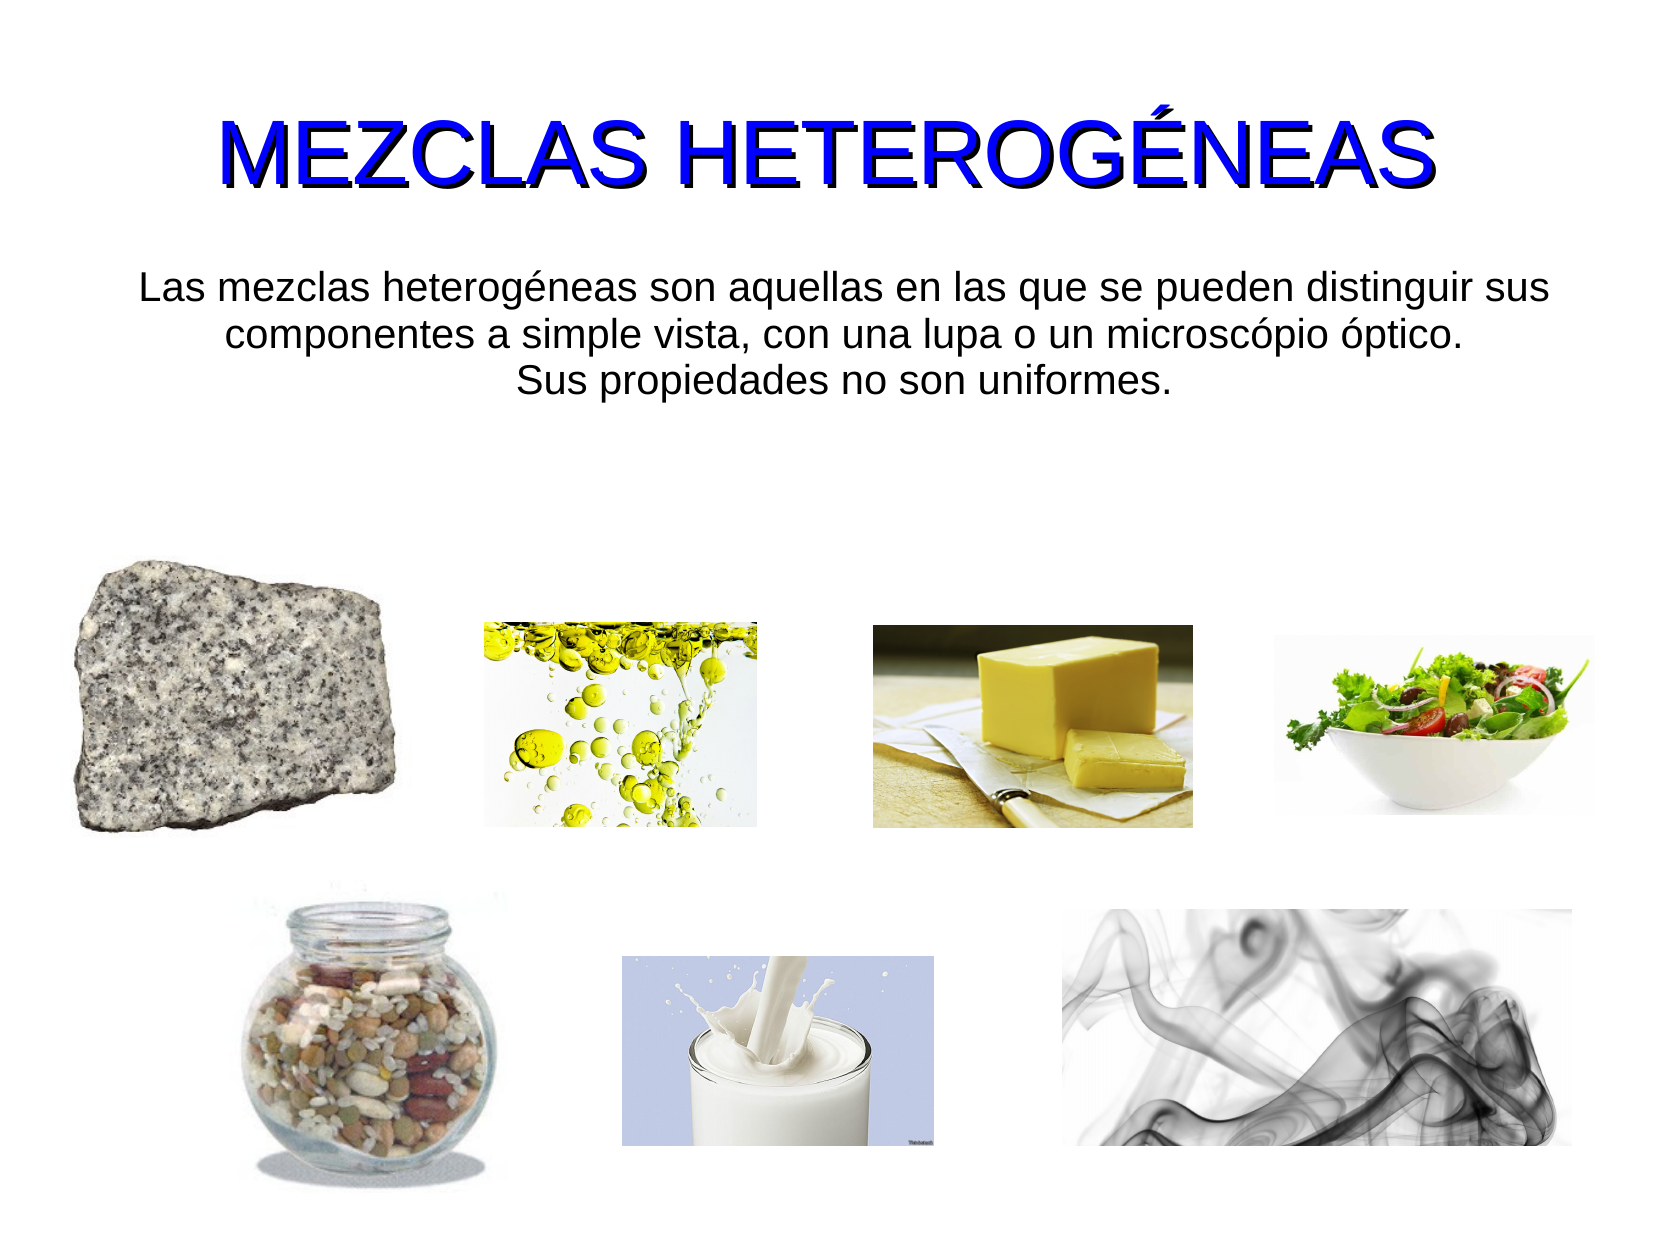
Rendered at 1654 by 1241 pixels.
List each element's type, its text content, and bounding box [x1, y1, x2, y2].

picture [22, 555, 449, 838]
picture [1062, 909, 1572, 1146]
text_box Las mezclas heterogéneas son aquellas en las que se pueden distinguir sus componentes a simple vista, con una lupa o un microscópio óptico. Sus propiedades no son uniformes. [70, 256, 1619, 646]
picture [484, 622, 757, 827]
title MEZCLAS HETEROGÉNEAS [82, 49, 1571, 256]
picture [622, 956, 934, 1146]
picture [873, 625, 1193, 828]
picture [229, 880, 508, 1193]
picture [1274, 635, 1595, 815]
